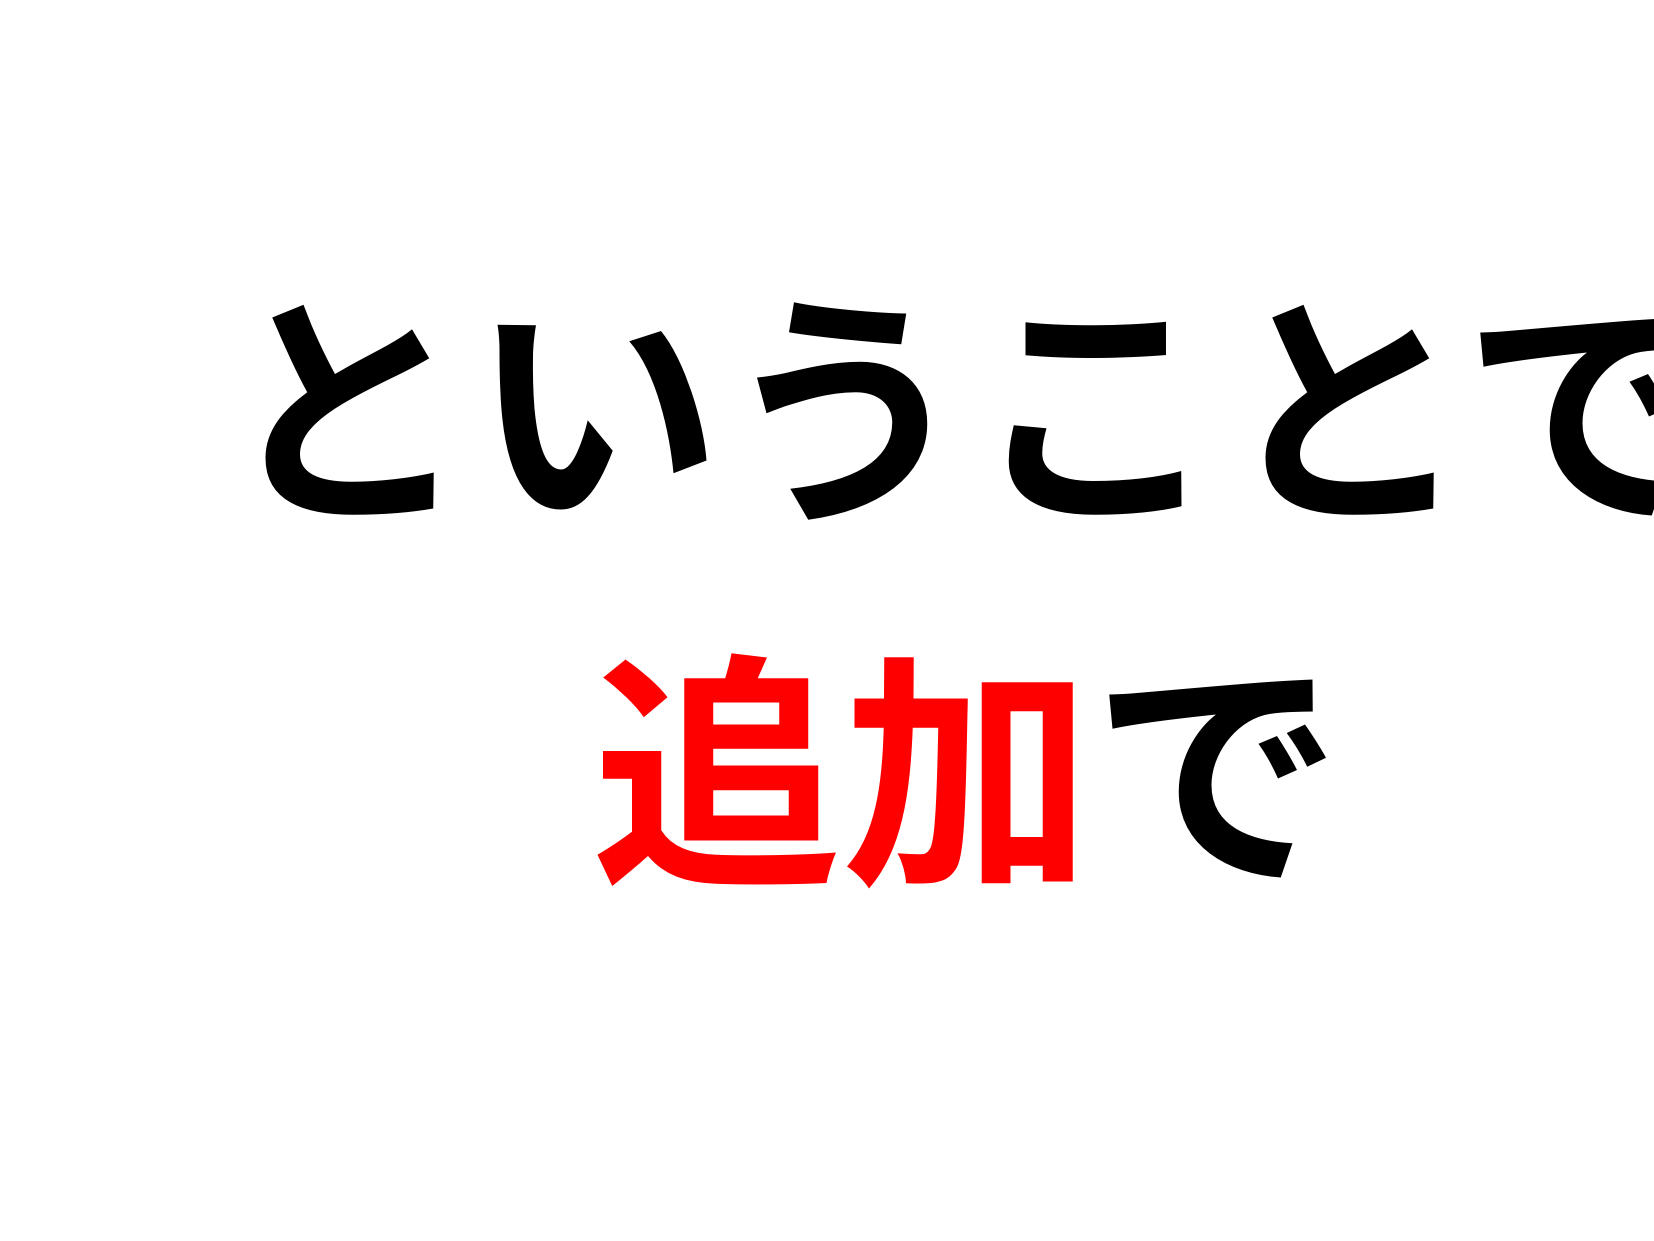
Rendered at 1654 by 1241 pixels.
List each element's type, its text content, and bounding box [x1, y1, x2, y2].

text_box ということで 追加で [206, 206, 1431, 760]
